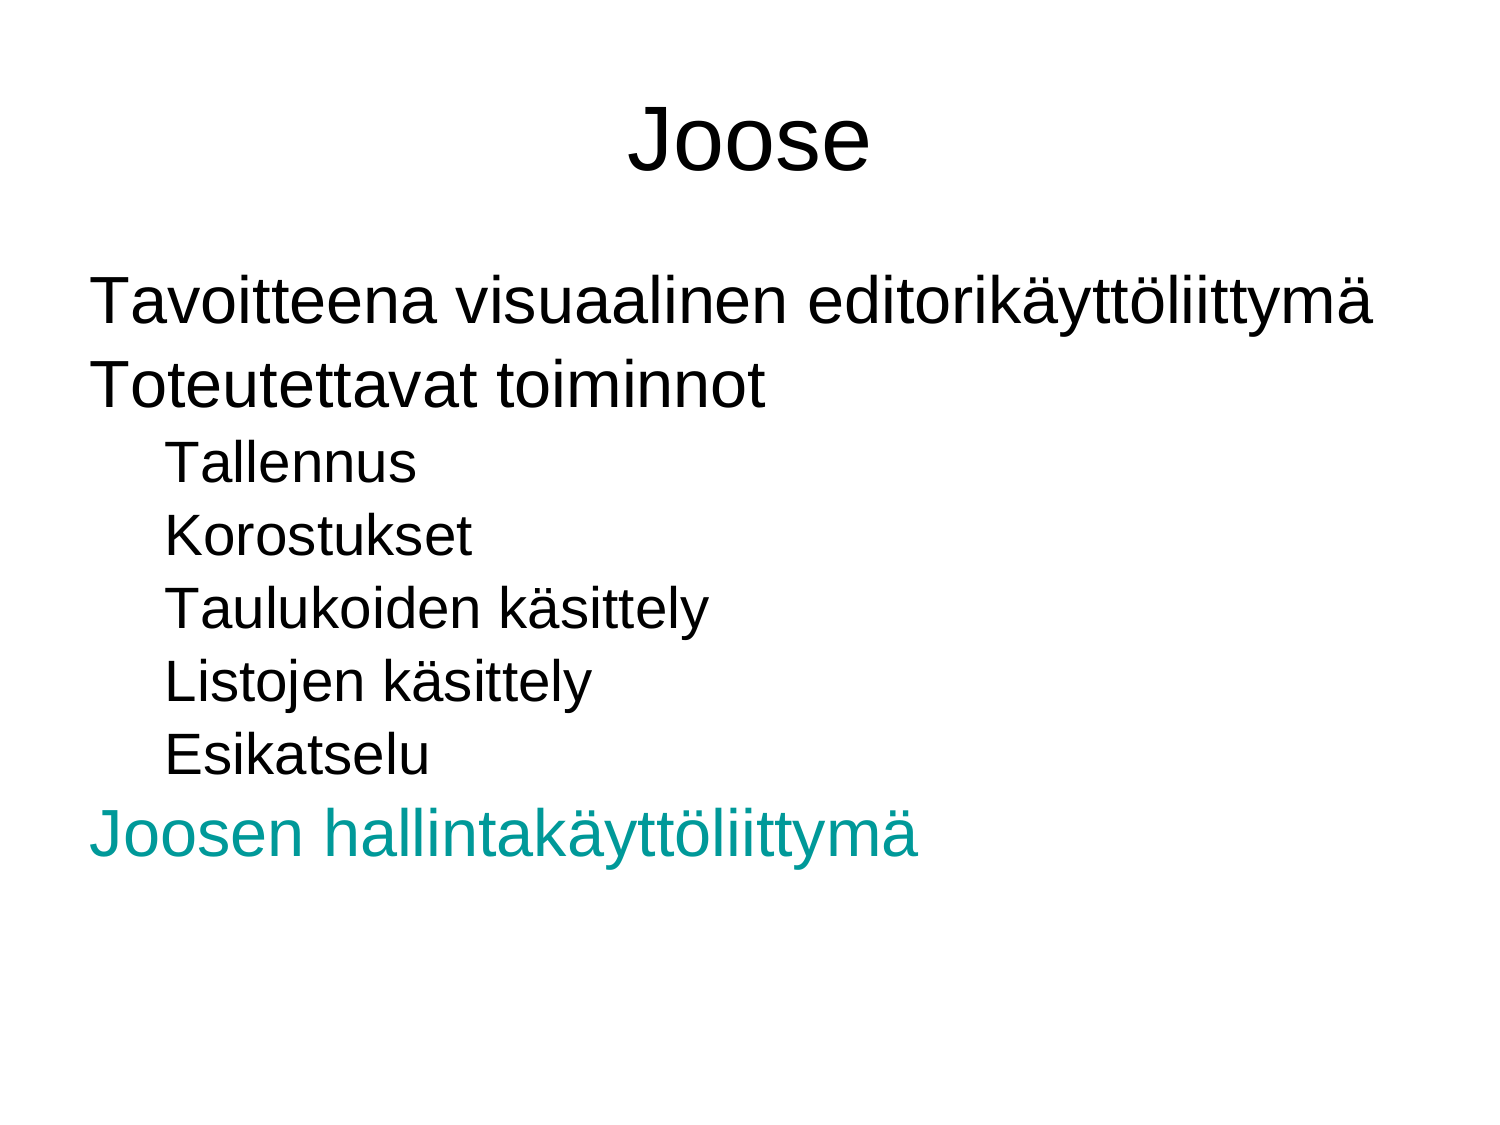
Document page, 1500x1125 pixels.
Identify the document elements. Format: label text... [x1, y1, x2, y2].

title Joose [75, 45, 1426, 233]
list Tavoitteena visuaalinen editorikäyttöliittymä Toteutettavat toiminnot Tallennus Korostukset Taulukoiden käsittely Listojen käsittely Esikatselu Joosen hallintakäyttöliittymä [75, 262, 1426, 1006]
